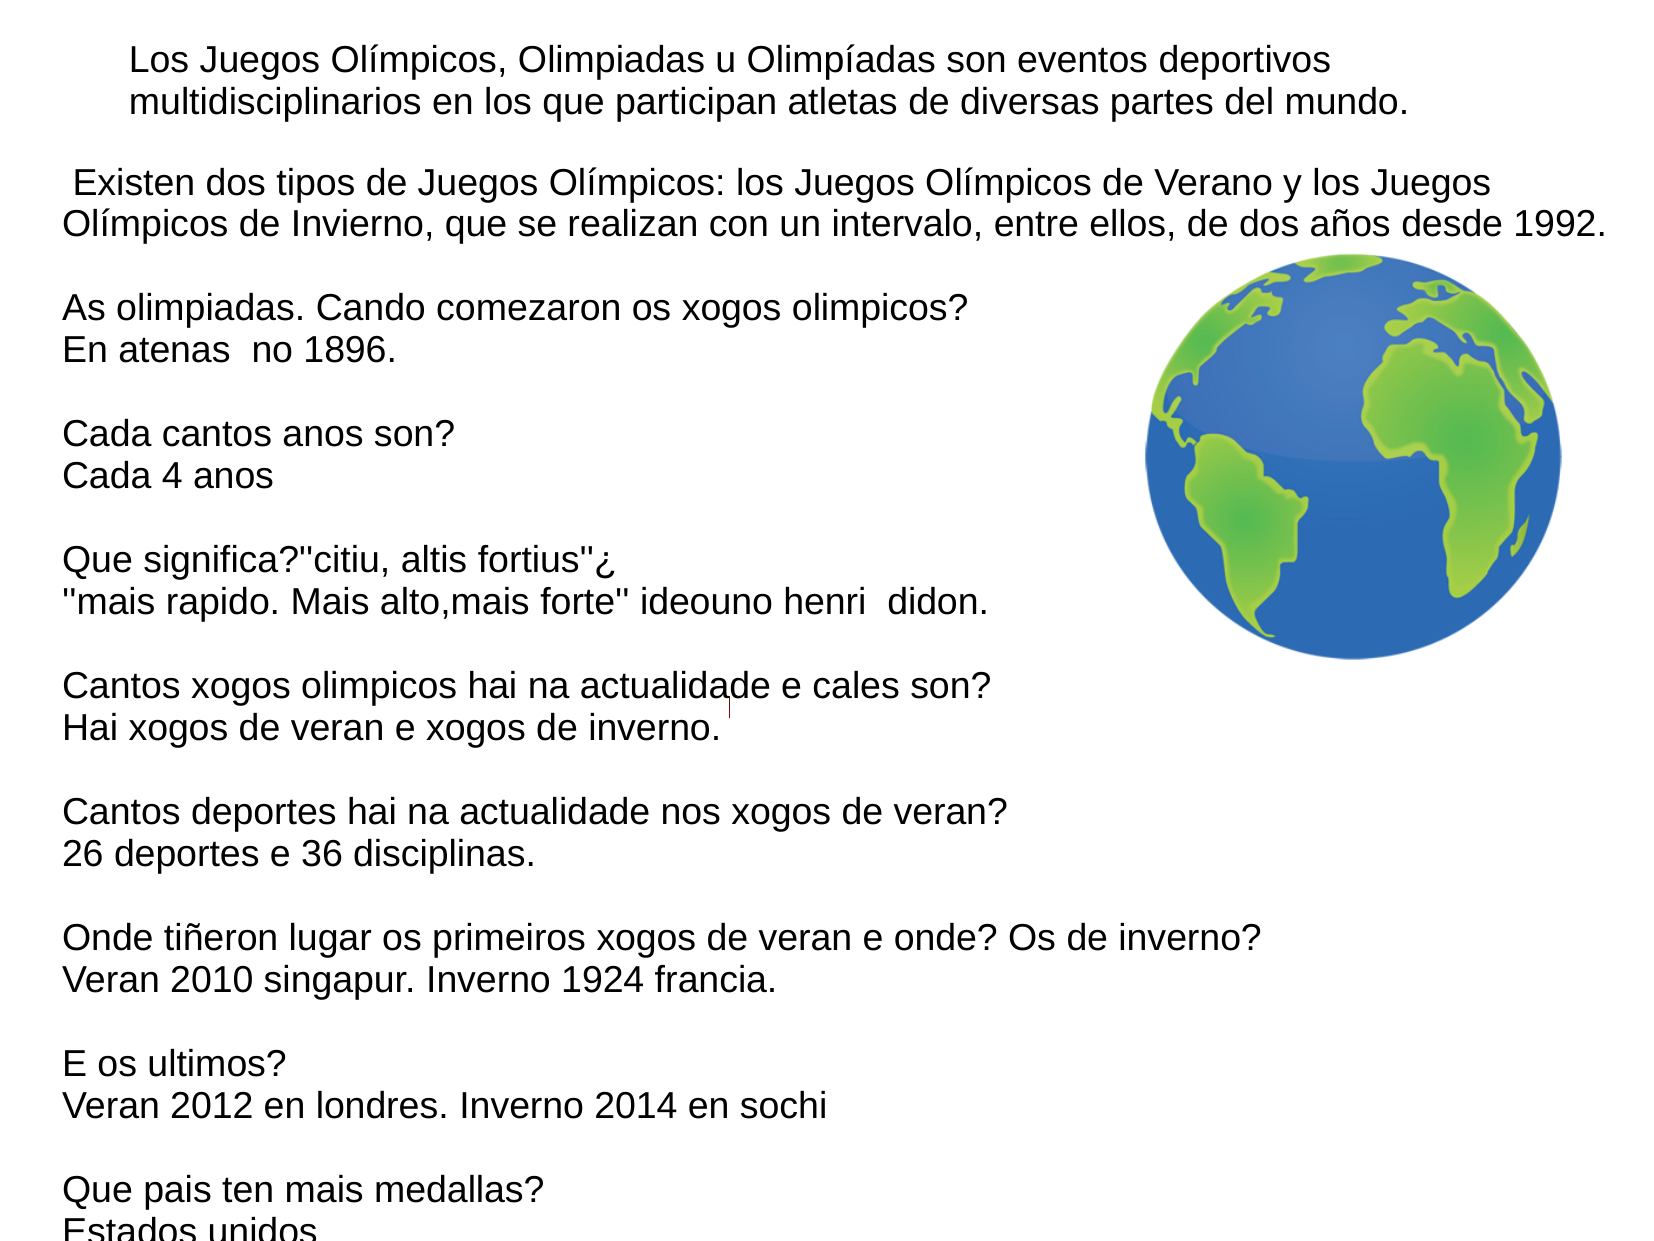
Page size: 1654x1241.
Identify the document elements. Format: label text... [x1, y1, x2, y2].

text_box Existen dos tipos de Juegos Olímpicos: los Juegos Olímpicos de Verano y los Juegos Olímpicos de Invierno, que se realizan con un intervalo, entre ellos, de dos años desde 1992. As olimpiadas. Cando comezaron os xogos olimpicos? En atenas no 1896. Cada cantos anos son? Cada 4 anos Que significa?''citiu, altis fortius''¿ ''mais rapido. Mais alto,mais forte'' ideouno henri didon. Cantos xogos olimpicos hai na actualidade e cales son? Hai xogos de veran e xogos de inverno. Cantos deportes hai na actualidade nos xogos de veran? 26 deportes e 36 disciplinas. Onde tiñeron lugar os primeiros xogos de veran e onde? Os de inverno? Veran 2010 singapur. Inverno 1924 francia. E os ultimos? Veran 2012 en londres. Inverno 2014 en sochi Que pais ten mais medallas? Estados unidos [47, 153, 1654, 1241]
picture [1098, 200, 1607, 674]
text_box Los Juegos Olímpicos, Olimpiadas u Olimpíadas son eventos deportivos multidisciplinarios en los que participan atletas de diversas partes del mundo. [114, 30, 1607, 153]
